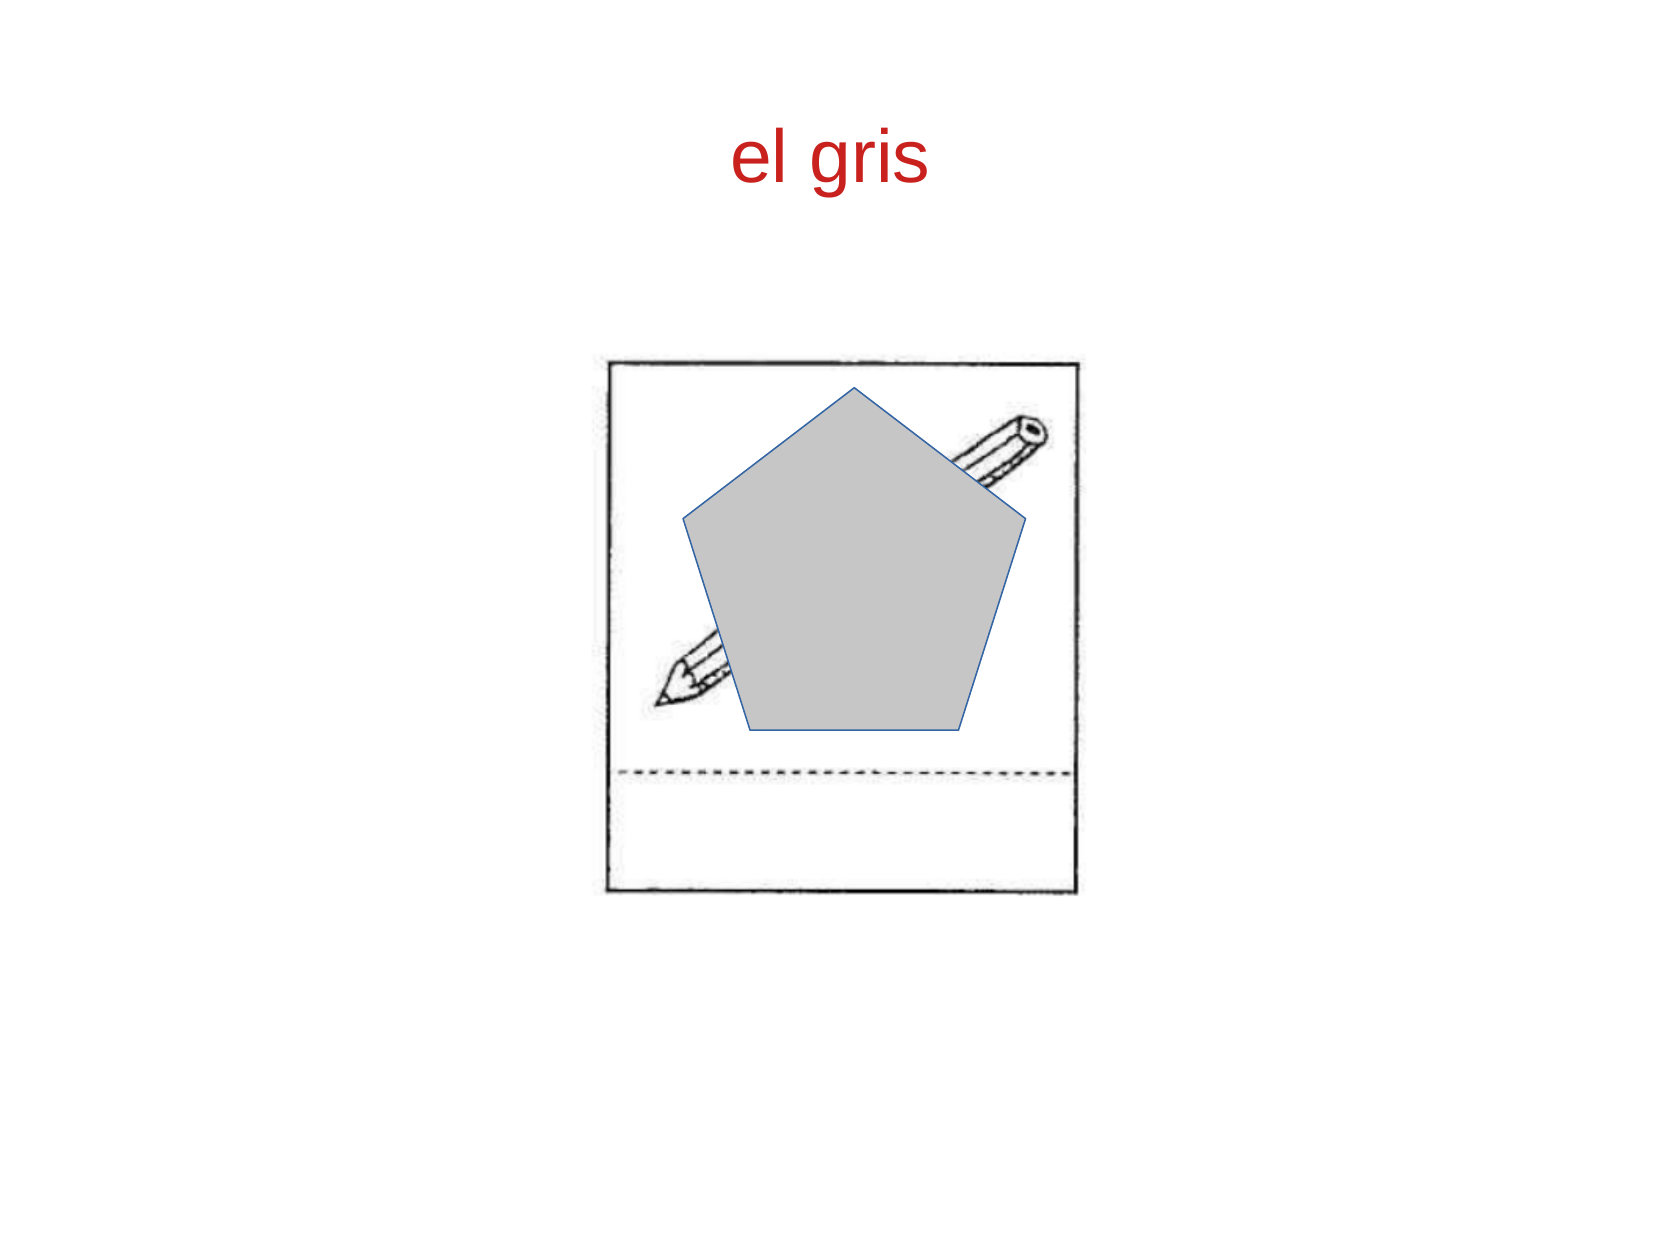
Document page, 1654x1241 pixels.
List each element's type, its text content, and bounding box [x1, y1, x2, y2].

text_box [683, 387, 1026, 731]
text_box el gris [289, 49, 1371, 257]
picture [576, 331, 1099, 918]
